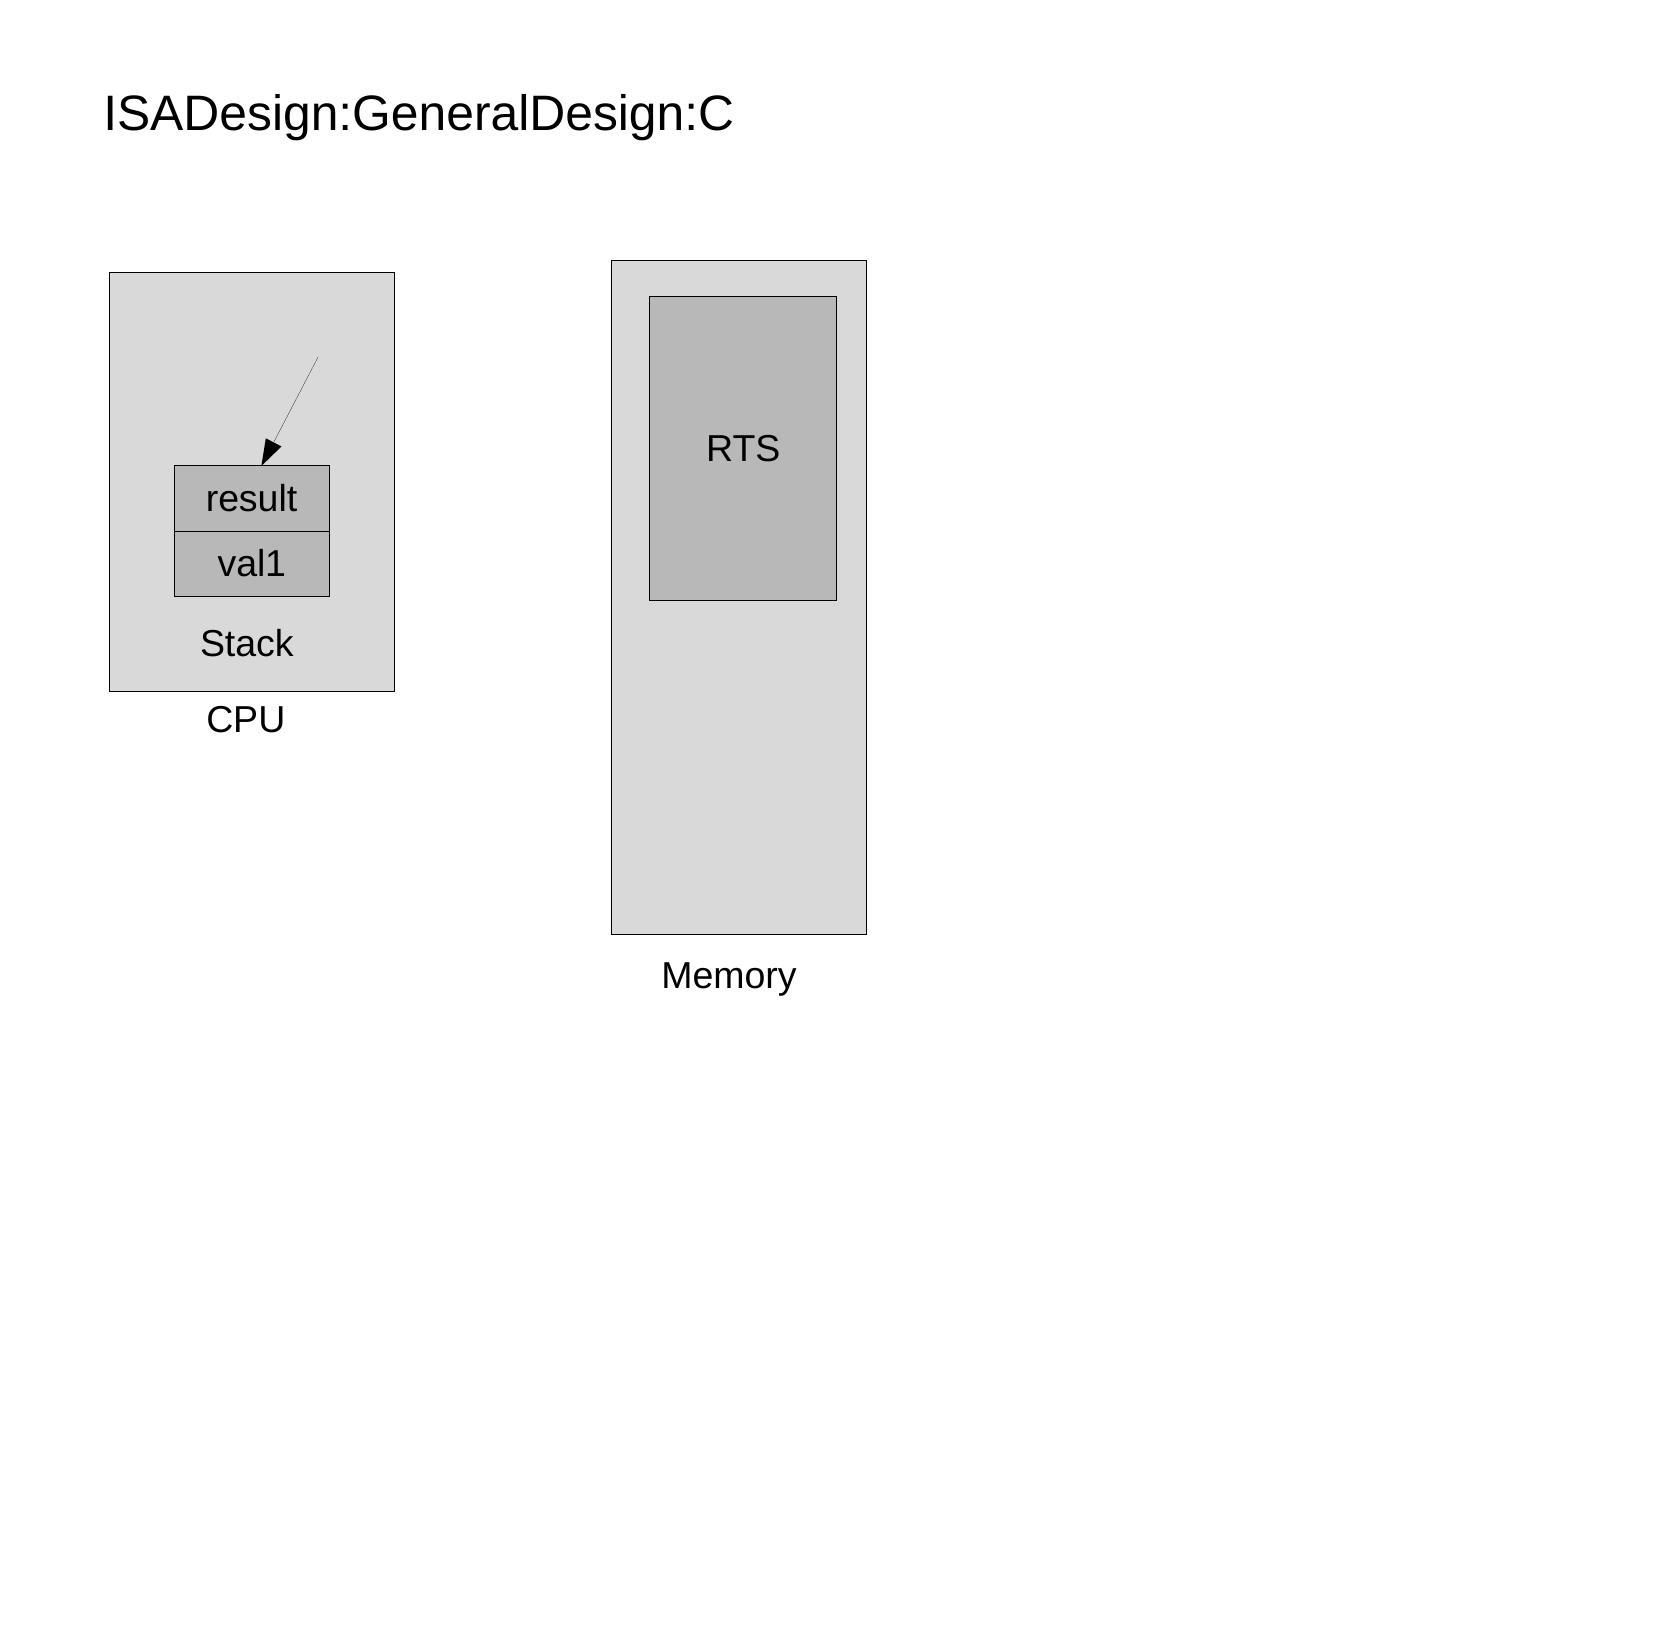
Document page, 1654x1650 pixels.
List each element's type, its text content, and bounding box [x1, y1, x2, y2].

text_box ISADesign:GeneralDesign:C [88, 78, 1076, 166]
text_box result [174, 465, 330, 532]
text_box val1 [174, 532, 330, 597]
text_box [109, 272, 395, 692]
text_box RTS [649, 296, 837, 601]
text_box Memory [646, 946, 812, 1004]
text_box Stack [185, 615, 309, 673]
text_box CPU [191, 691, 301, 749]
text_box [611, 260, 867, 935]
